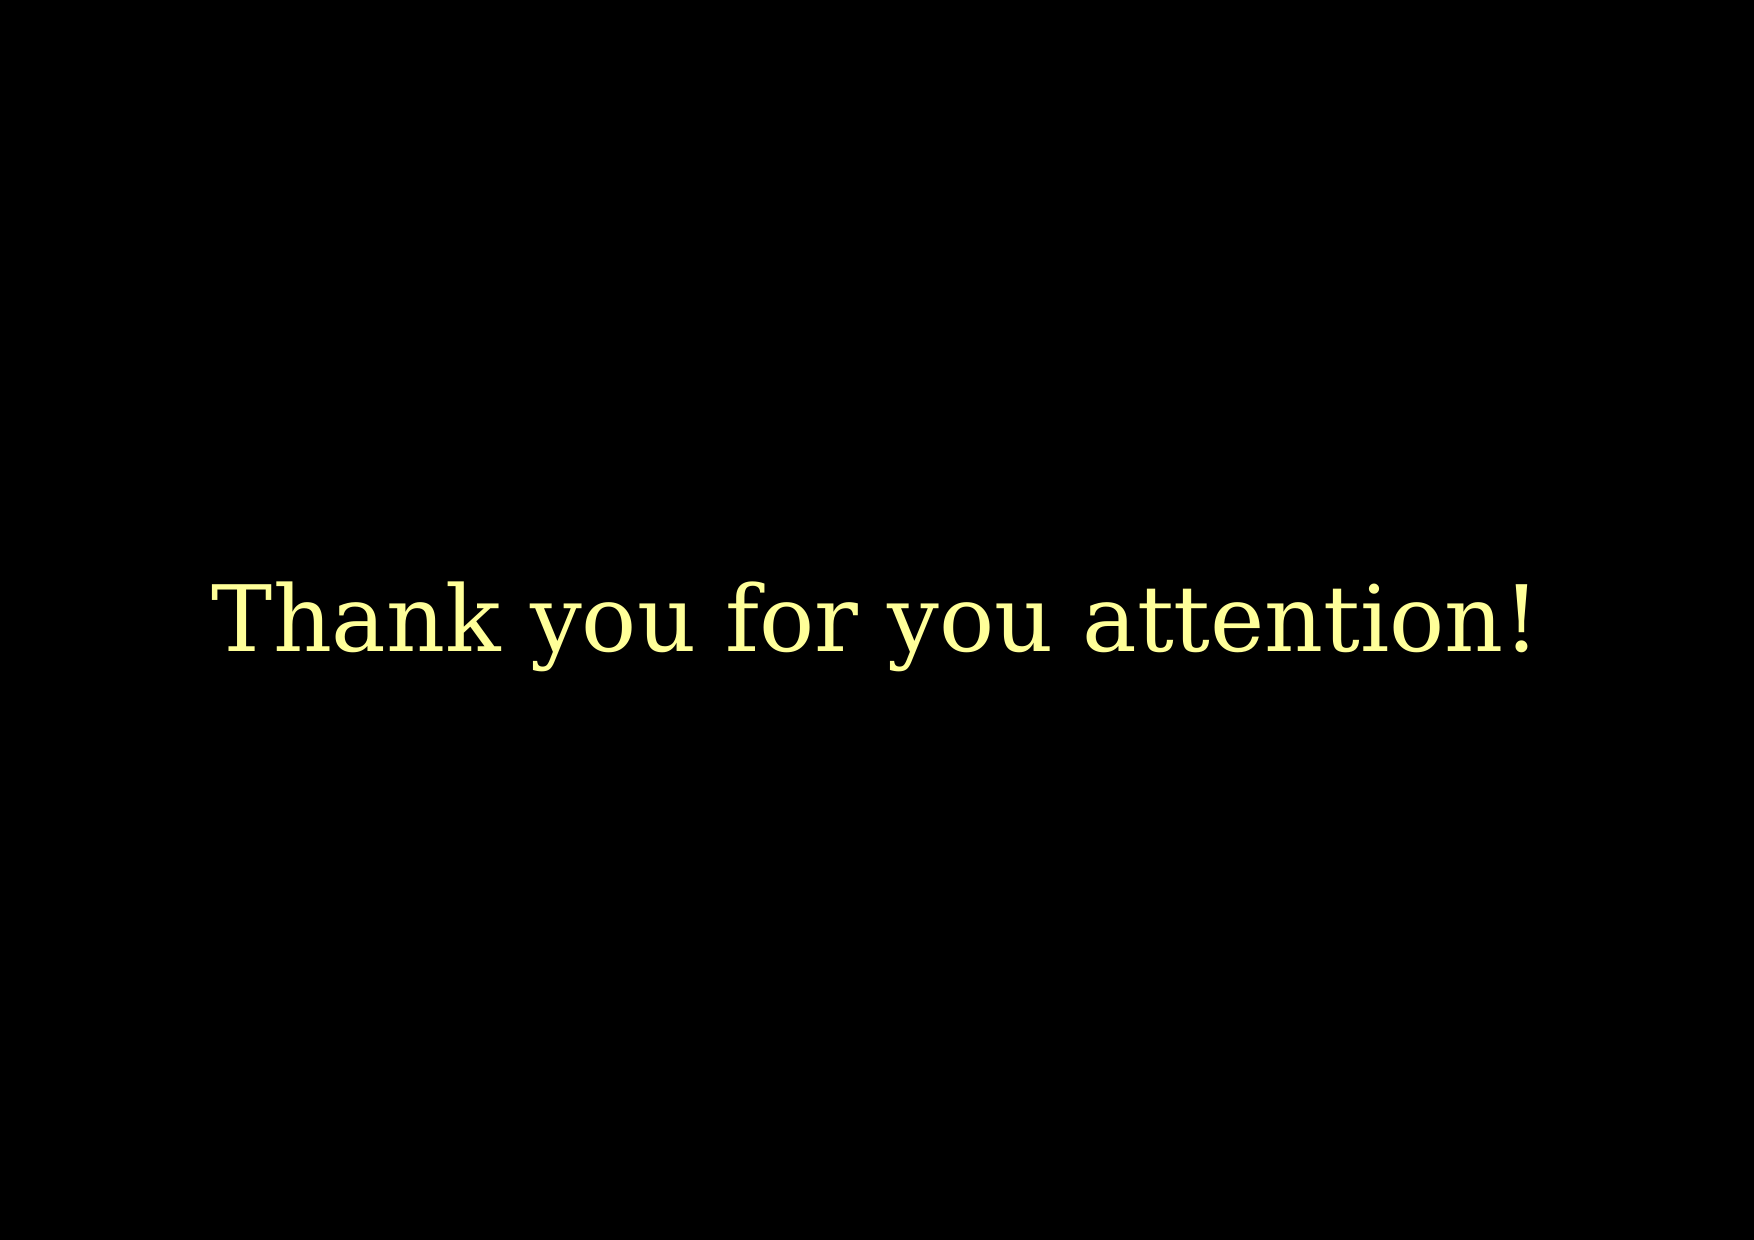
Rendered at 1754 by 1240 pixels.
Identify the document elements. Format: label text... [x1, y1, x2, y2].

text_box Thank you for you attention! [197, 558, 1557, 681]
